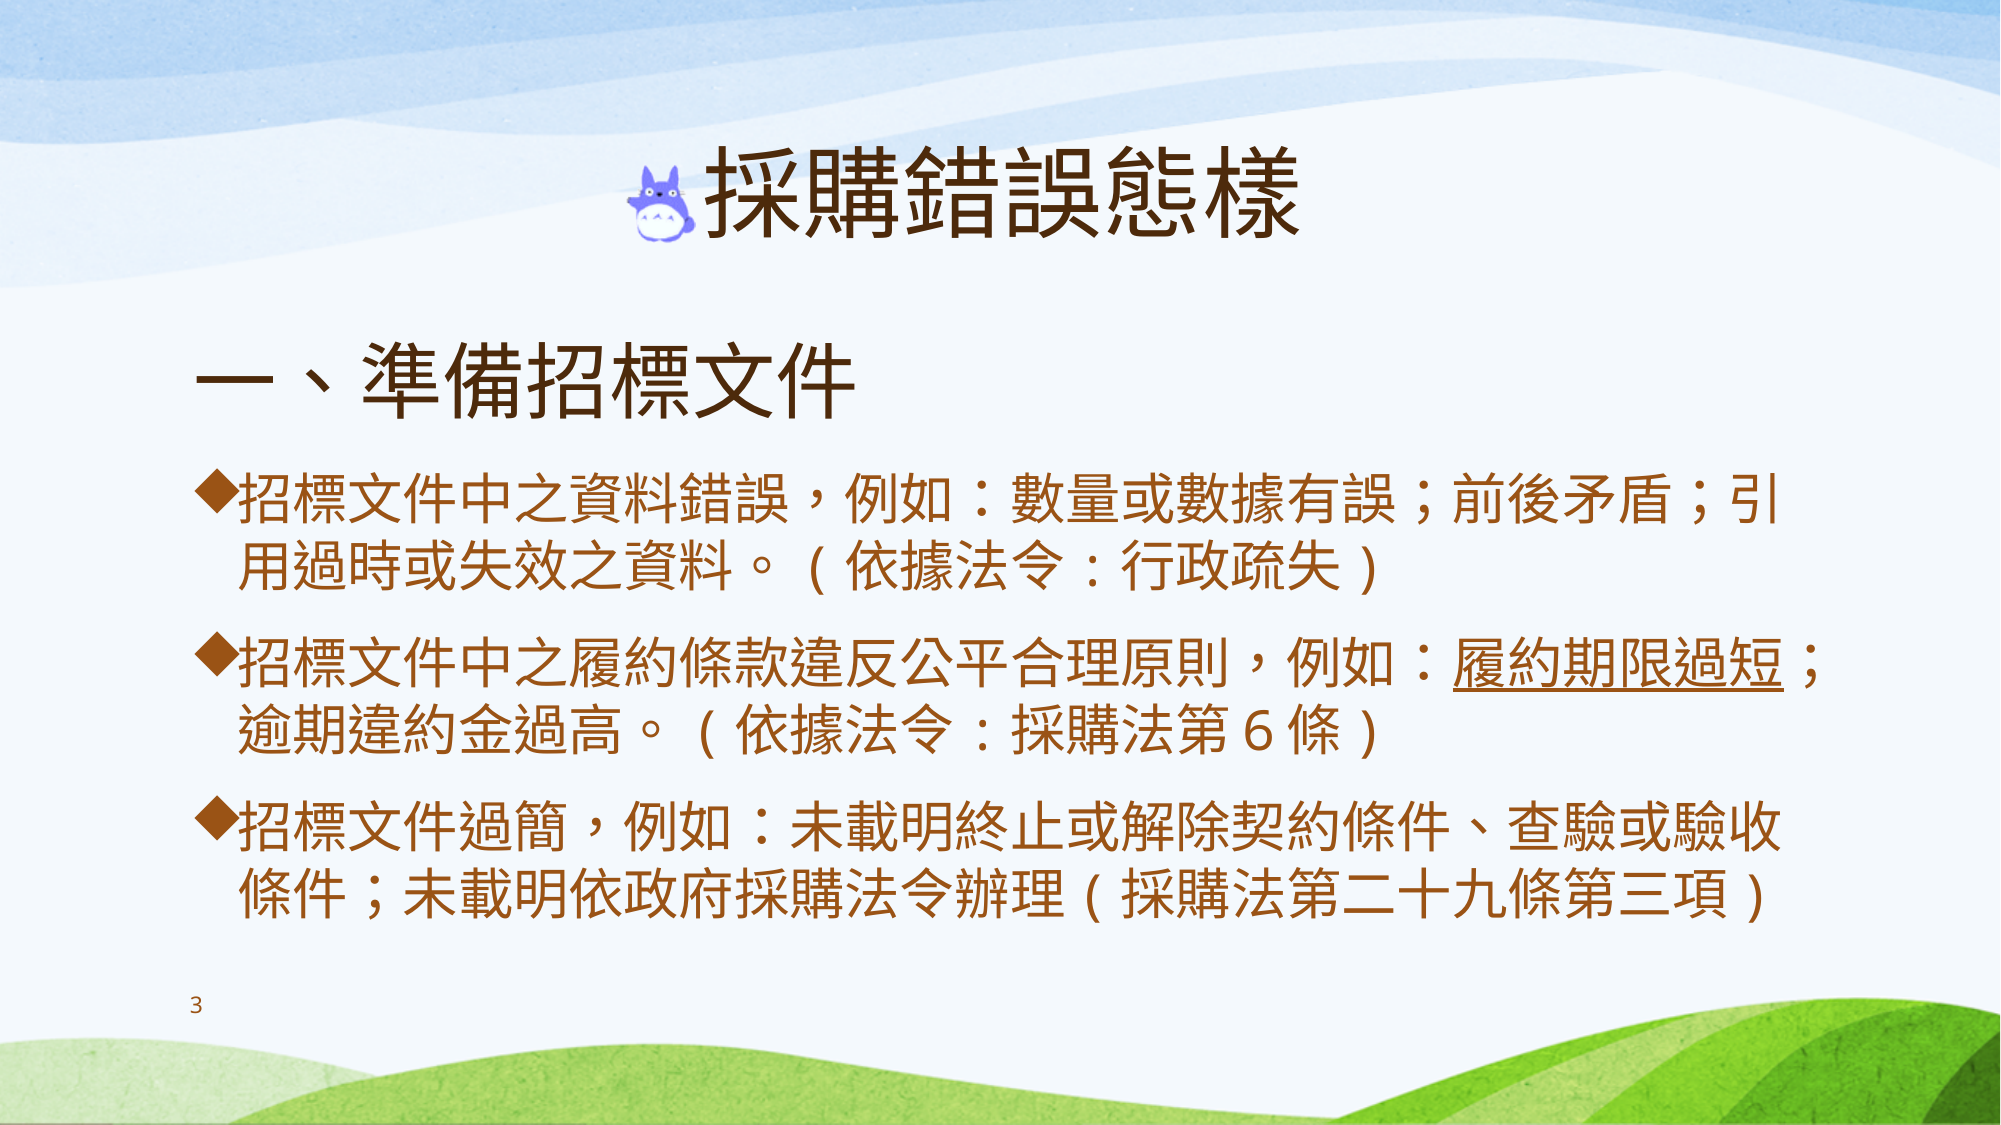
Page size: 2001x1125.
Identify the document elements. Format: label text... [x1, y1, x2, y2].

slide_number <編號> [174, 987, 300, 1025]
list 招標文件中之資料錯誤，例如：數量或數據有誤；前後矛盾；引用過時或失效之資料。(依據法令:行政疏失) 招標文件中之履約條款違反公平合理原則，例如：履約期限過短；逾期違約金過高。(依據法令:採購法第6條) 招標文件過簡，例如：未載明終止或解除契約條件、查驗或驗收條件；未載明依政府採購法令辦理(採購法第二十九條第三項) [174, 457, 1825, 982]
title 採購錯誤態樣 [177, 59, 1828, 260]
picture [0, 0, 2001, 1125]
text_box 一、準備招標文件 [178, 281, 1829, 438]
